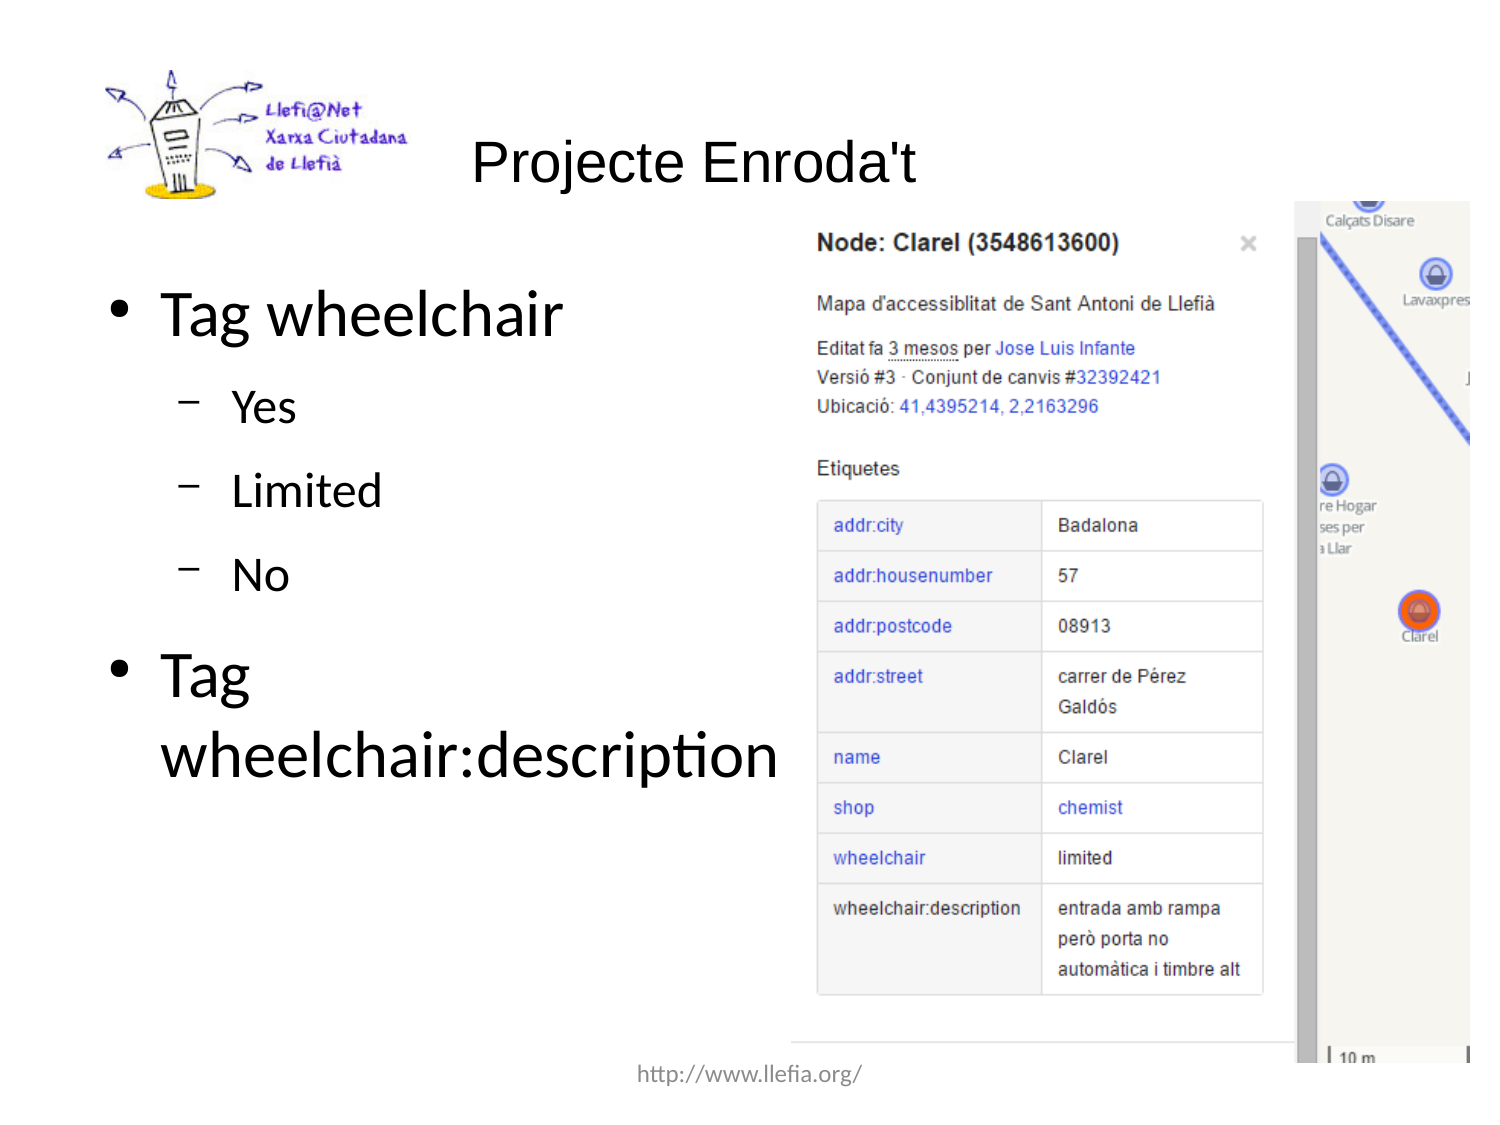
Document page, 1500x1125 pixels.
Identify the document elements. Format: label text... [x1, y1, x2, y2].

list Tag wheelchair Yes Limited No Tag wheelchair:description [75, 262, 791, 1005]
picture [791, 201, 1470, 1063]
picture [105, 70, 412, 199]
text_box http://www.llefia.org/ [512, 1042, 988, 1103]
text_box Projecte Enroda't [456, 117, 1418, 202]
